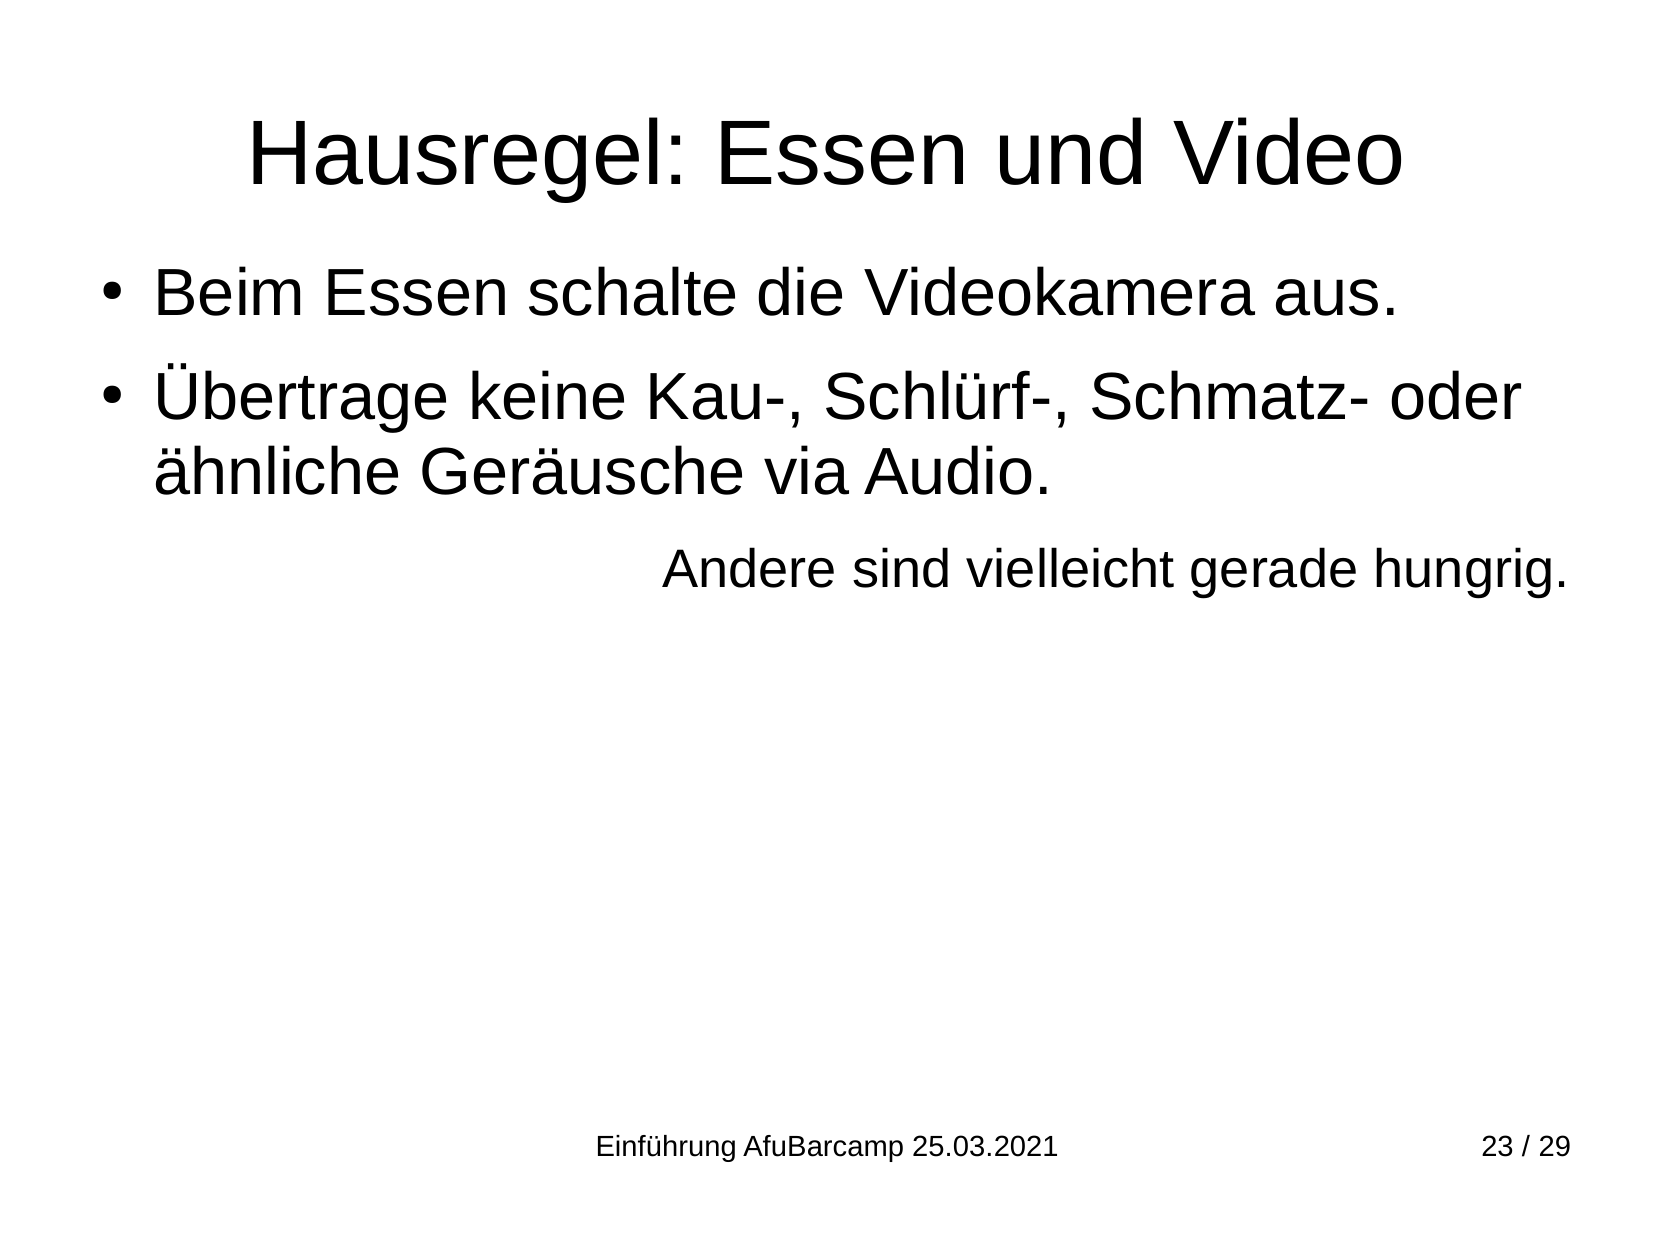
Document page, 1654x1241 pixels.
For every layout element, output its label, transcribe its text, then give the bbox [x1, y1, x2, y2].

title Hausregel: Essen und Video [82, 49, 1571, 254]
list Beim Essen schalte die Videokamera aus. Übertrage keine Kau-, Schlürf-, Schmatz- oder ähnliche Geräusche via Audio. Andere sind vielleicht gerade hungrig. [82, 254, 1571, 792]
